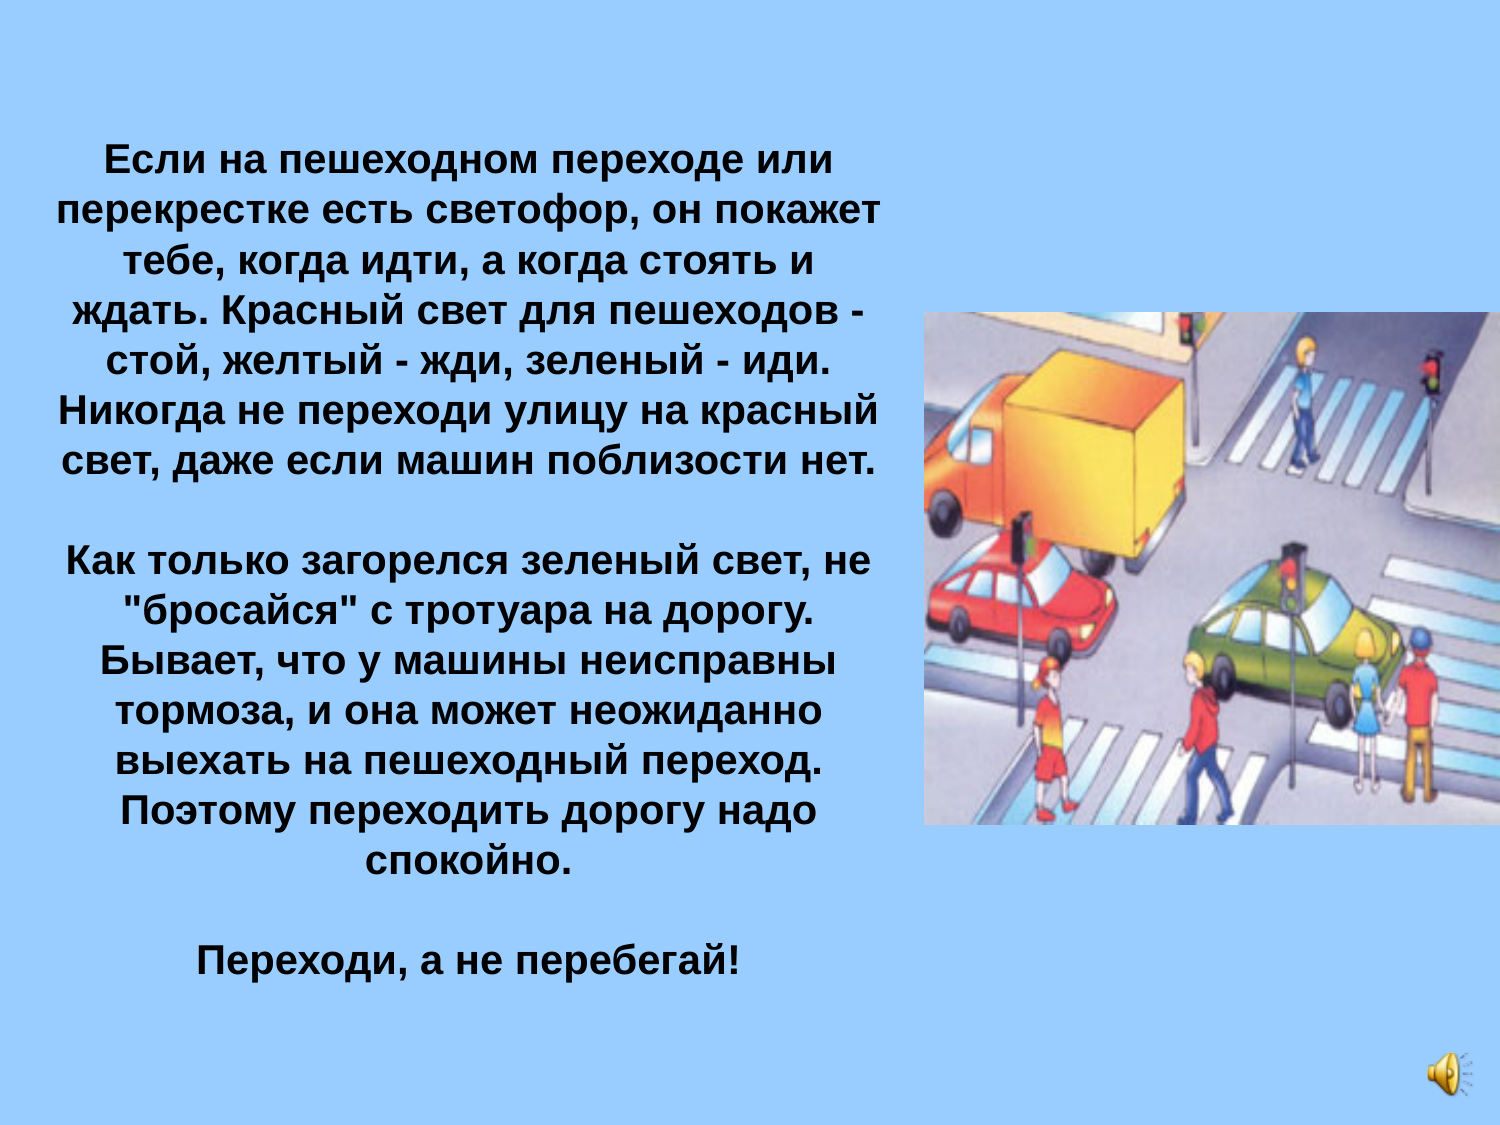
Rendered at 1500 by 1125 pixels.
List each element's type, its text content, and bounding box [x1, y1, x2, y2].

text_box Если на пешеходном переходе или перекрестке есть светофор, он покажет тебе, когда идти, а когда стоять и ждать. Красный свет для пешеходов - стой, желтый - жди, зеленый - иди. Никогда не переходи улицу на красный свет, даже если машин поблизости нет. Как только загорелся зеленый свет, не "бросайся" с тротуара на дорогу. Бывает, что у машины неисправны тормоза, и она может неожиданно выехать на пешеходный переход. Поэтому переходить дорогу надо спокойно. Переходи, а не перебегай! [37, 124, 900, 1041]
picture [924, 312, 1500, 825]
picture [1426, 1051, 1477, 1102]
